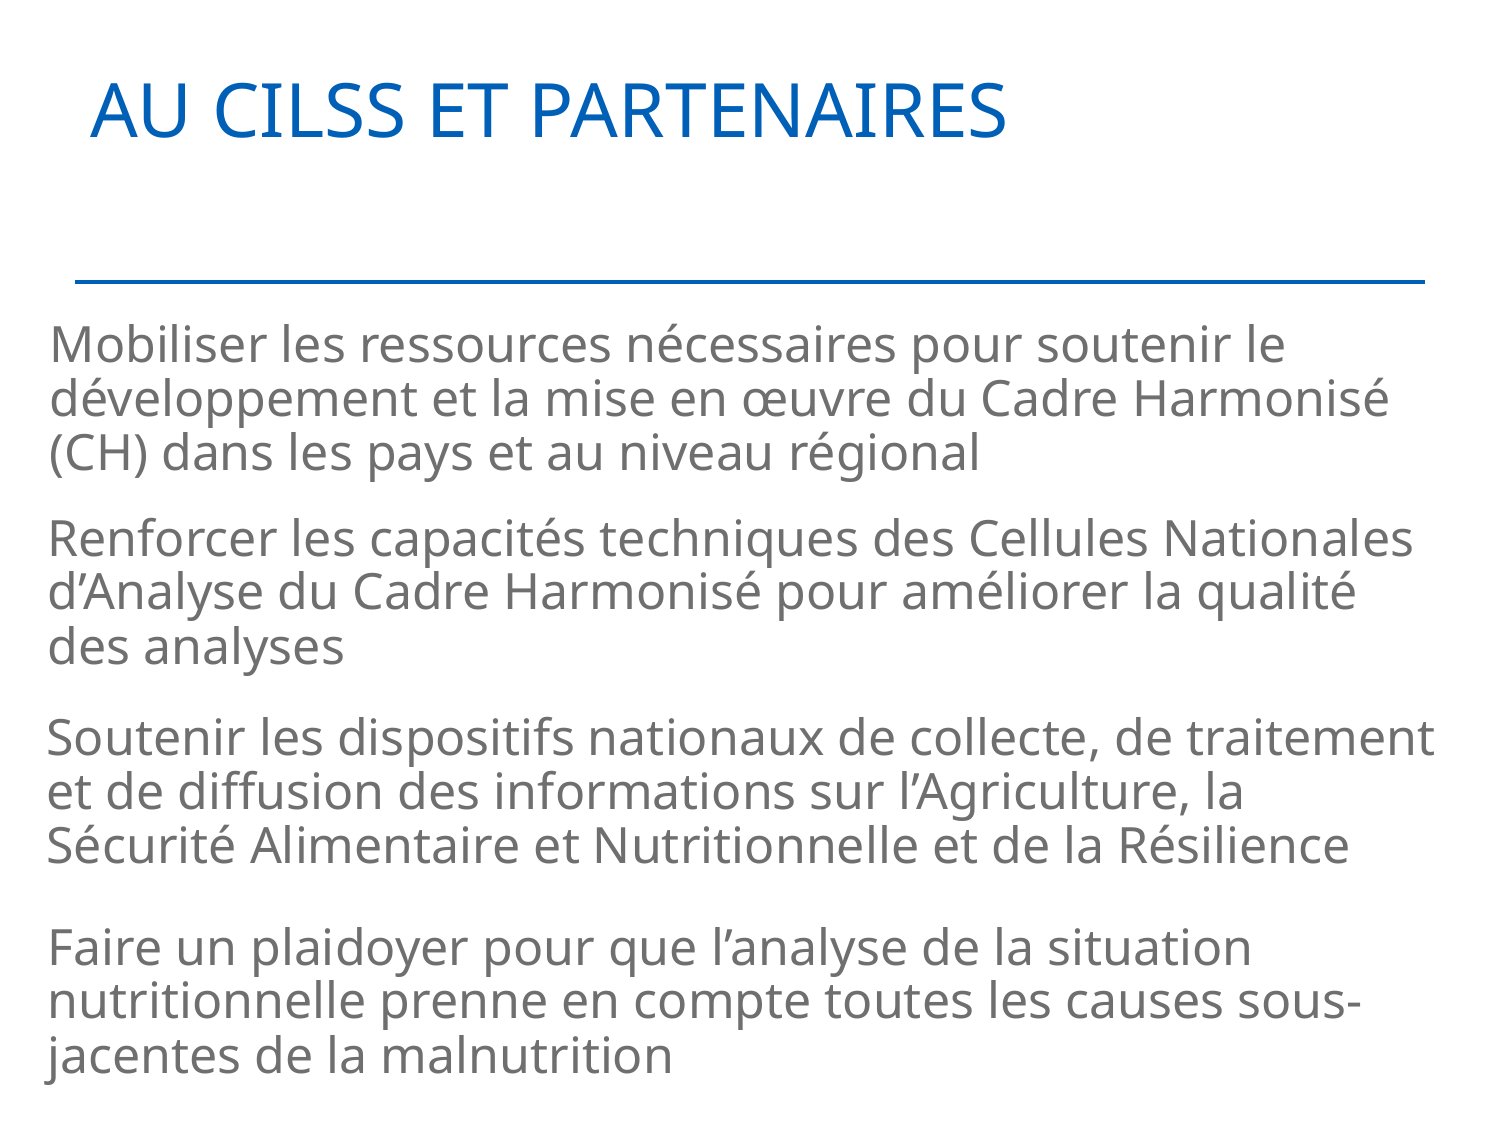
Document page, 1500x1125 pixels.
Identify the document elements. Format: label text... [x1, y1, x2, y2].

text_box Soutenir les dispositifs nationaux de collecte, de traitement et de diffusion des informations sur l’Agriculture, la Sécurité Alimentaire et Nutritionnelle et de la Résilience [31, 704, 1460, 896]
text_box Mobiliser les ressources nécessaires pour soutenir le développement et la mise en œuvre du Cadre Harmonisé (CH) dans les pays et au niveau régional [34, 312, 1464, 504]
text_box Renforcer les capacités techniques des Cellules Nationales d’Analyse du Cadre Harmonisé pour améliorer la qualité des analyses [32, 505, 1461, 697]
title AU CILSS et PARTENAIRES [75, 53, 1426, 271]
text_box Faire un plaidoyer pour que l’analyse de la situation nutritionnelle prenne en compte toutes les causes sous-jacentes de la malnutrition [32, 914, 1461, 1106]
